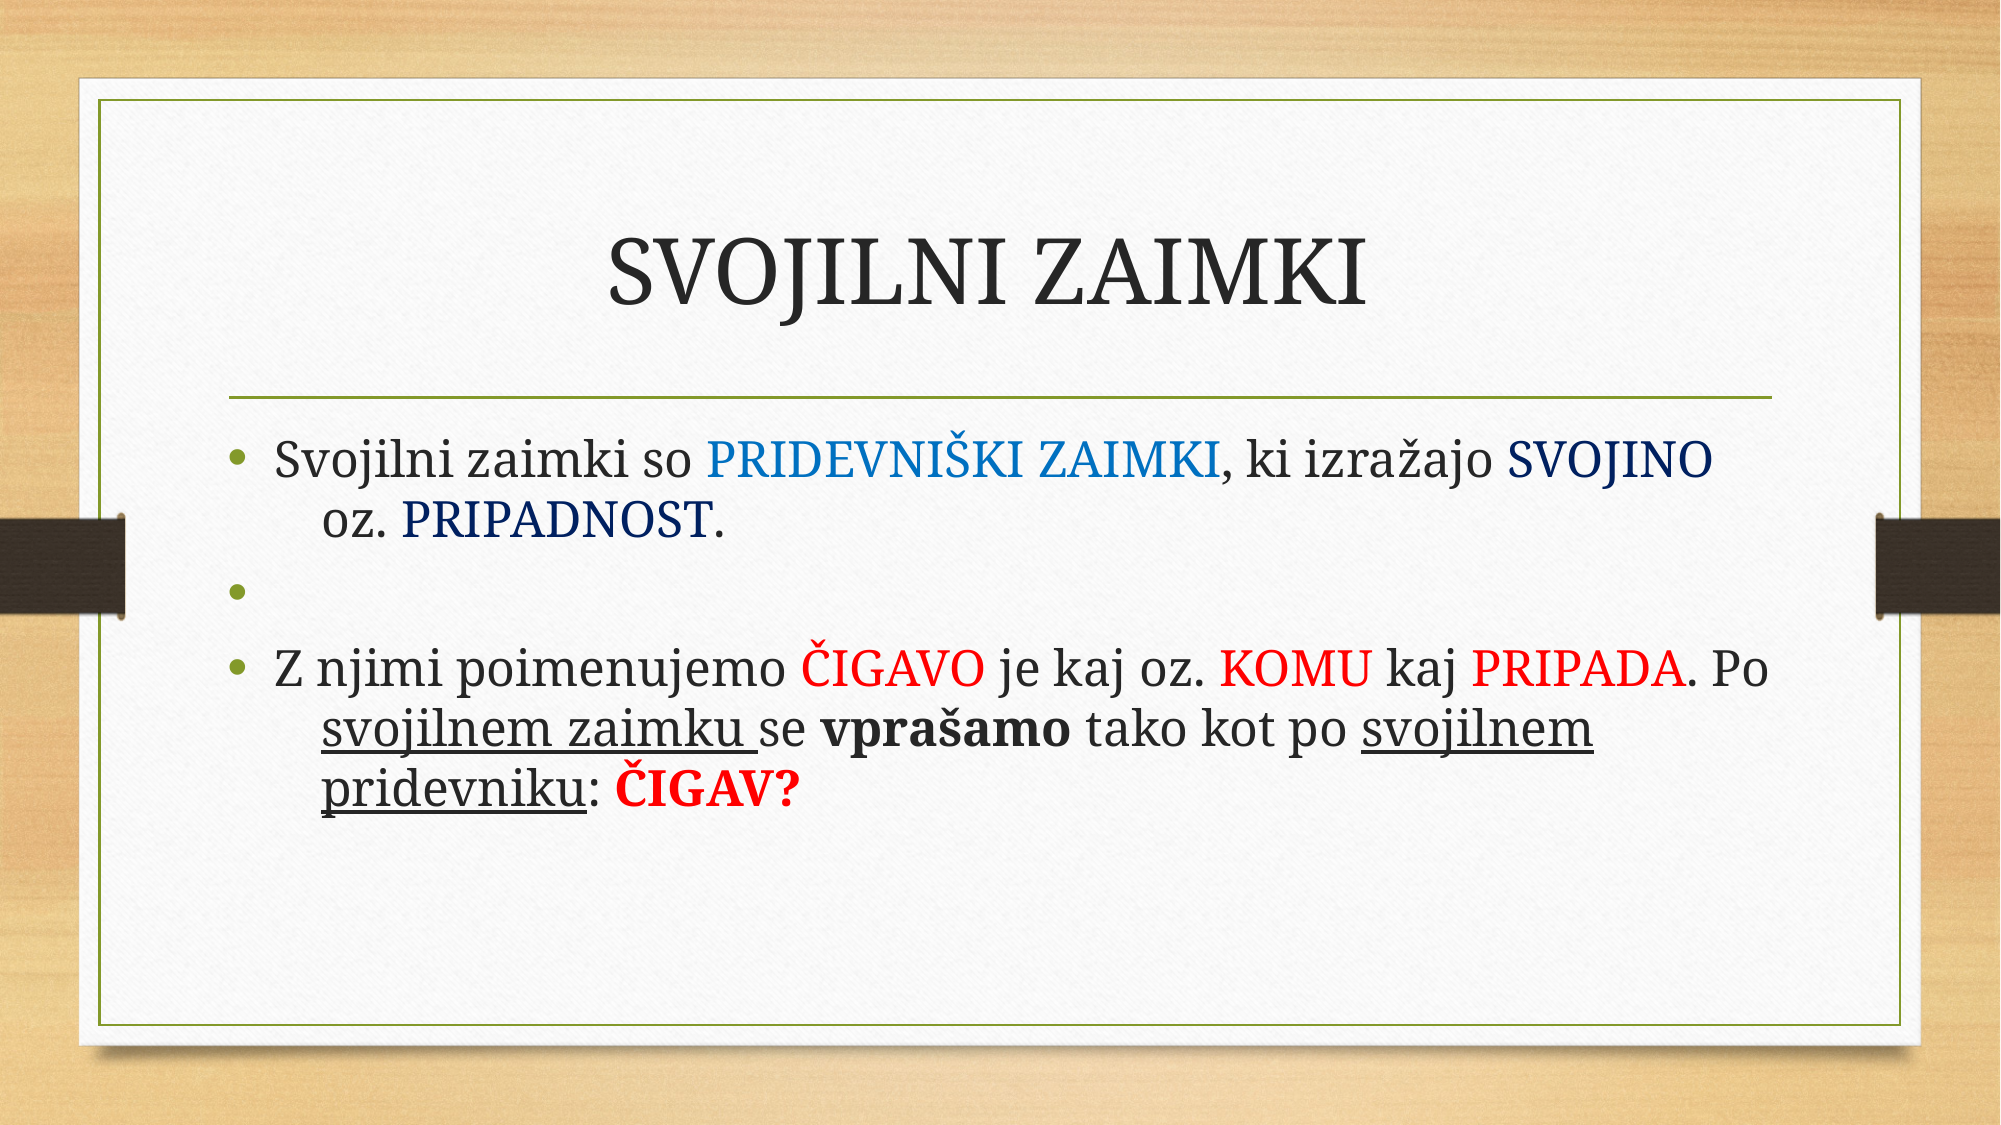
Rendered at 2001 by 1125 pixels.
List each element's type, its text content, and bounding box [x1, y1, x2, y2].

list Svojilni zaimki so PRIDEVNIŠKI ZAIMKI, ki izražajo SVOJINO oz. PRIPADNOST. Z njimi poimenujemo ČIGAVO je kaj oz. KOMU kaj PRIPADA. Po svojilnem zaimku se vprašamo tako kot po svojilnem pridevniku: ČIGAV? [212, 419, 1788, 964]
title SVOJILNI ZAIMKI [212, 161, 1788, 376]
